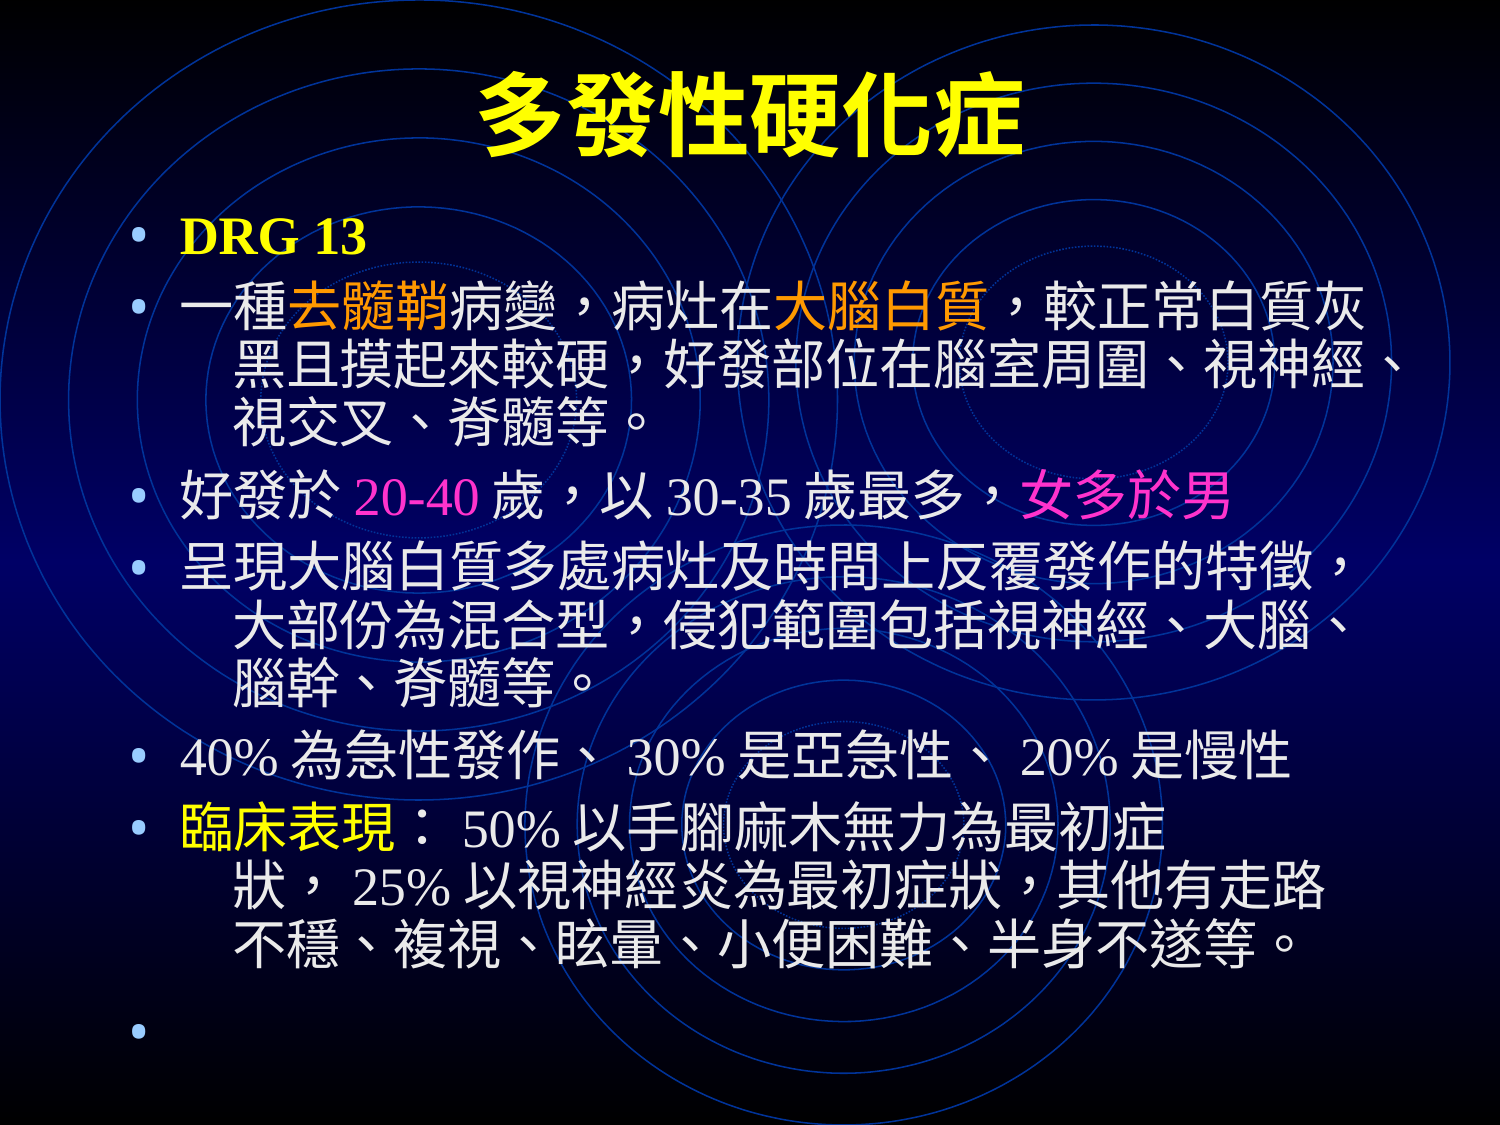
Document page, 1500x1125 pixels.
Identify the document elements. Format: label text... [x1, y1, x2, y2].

list DRG 13 一種去髓鞘病變，病灶在大腦白質，較正常白質灰黑且摸起來較硬，好發部位在腦室周圍、視神經、視交叉、脊髓等。 好發於20-40歲，以30-35歲最多，女多於男 呈現大腦白質多處病灶及時間上反覆發作的特徵，大部份為混合型，侵犯範圍包括視神經、大腦、腦幹、脊髓等。 40%為急性發作、30%是亞急性、20%是慢性 臨床表現：50%以手腳麻木無力為最初症狀，25%以視神經炎為最初症狀，其他有走路不穩、複視、眩暈、小便困難、半身不遂等。 [112, 200, 1388, 1001]
title 多發性硬化症 [112, 50, 1388, 163]
